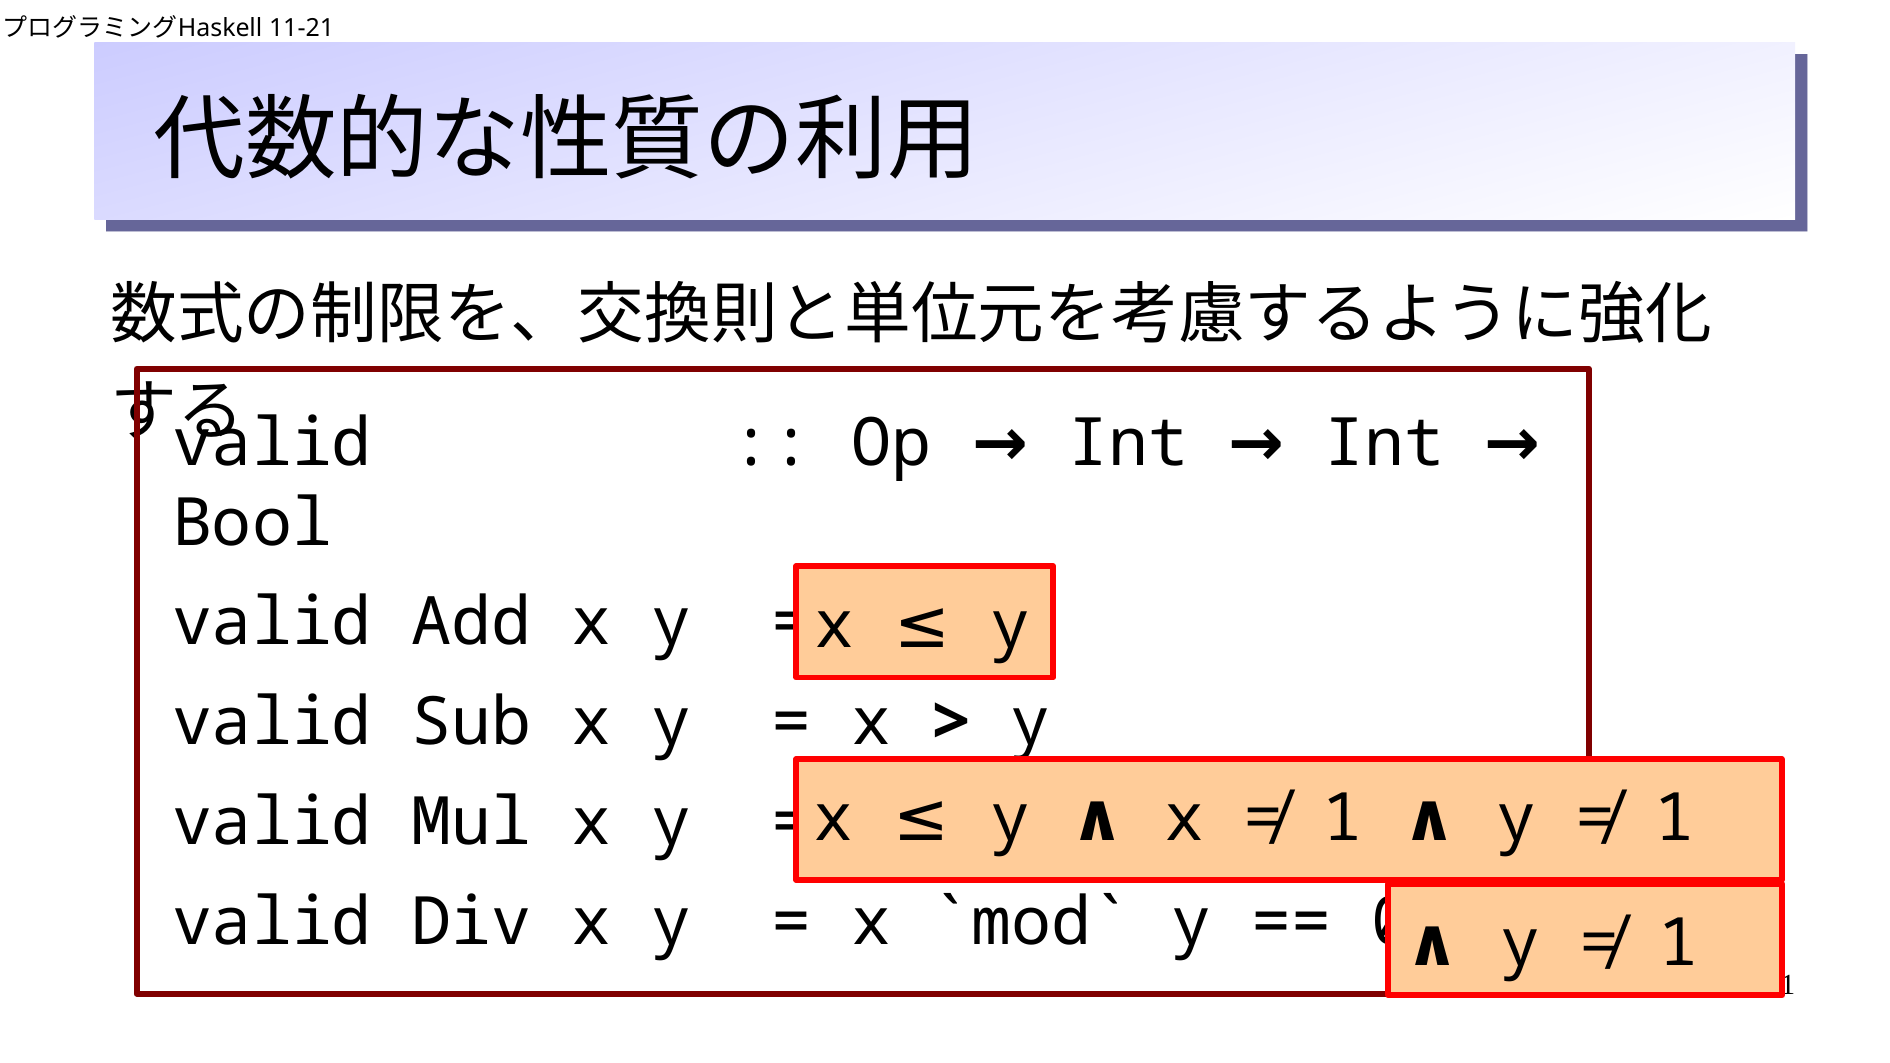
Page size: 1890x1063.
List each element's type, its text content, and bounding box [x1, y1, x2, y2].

text_box ∧ y ≠ 1 [1388, 883, 1783, 988]
text_box x ≤ y ∧ x ≠ 1 ∧ y ≠ 1 [796, 758, 1782, 880]
text_box x ≤ y [796, 565, 1054, 671]
title 代数的な性質の利用 [94, 42, 1796, 220]
text_box valid :: Op → Int → Int → Bool valid Add x y = True valid Sub x y = x > y valid Mul x y = True valid Div x y = x `mod` y == 0 [136, 368, 1589, 994]
text_box 数式の制限を、交換則と単位元を考慮するように強化する [95, 252, 1751, 351]
